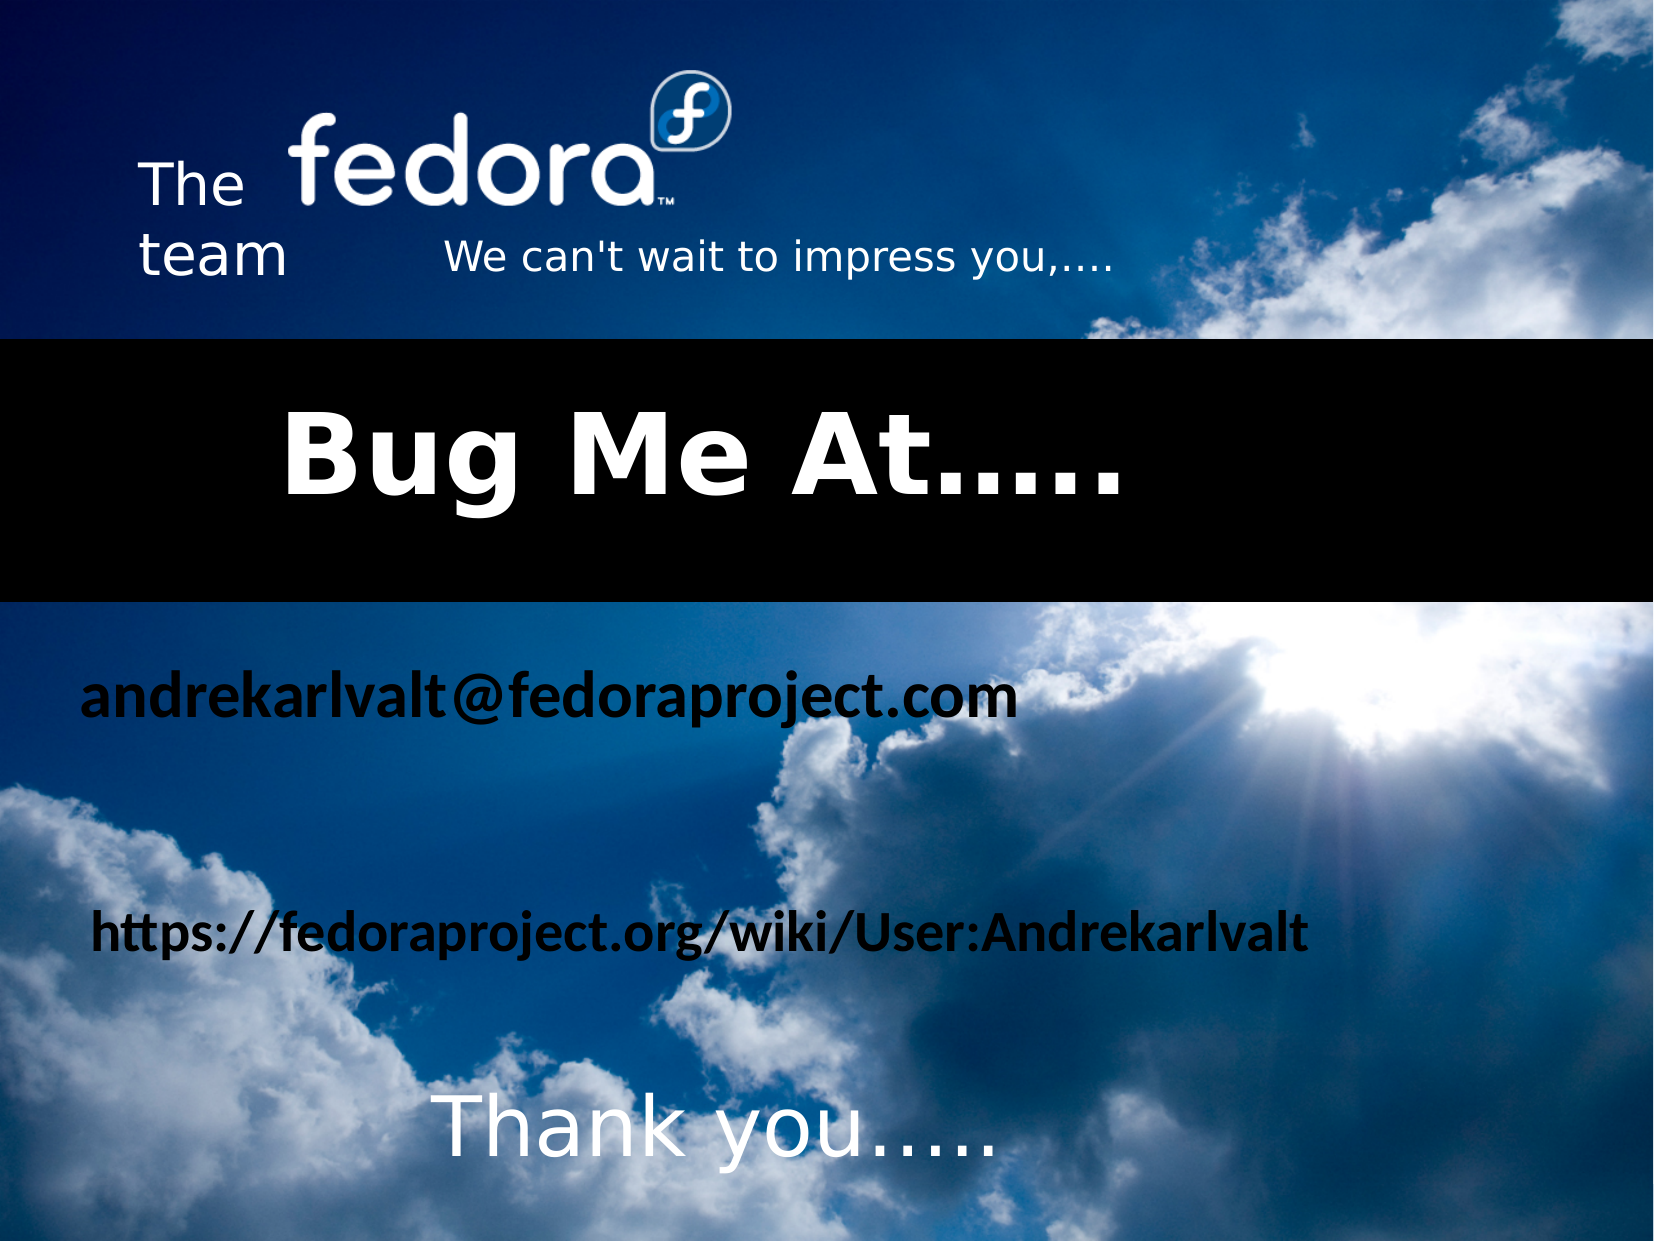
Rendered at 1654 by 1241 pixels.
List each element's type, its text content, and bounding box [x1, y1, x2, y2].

picture [0, 0, 1654, 1241]
text_box https://fedoraproject.org/wiki/User:Andrekarlvalt [75, 885, 1595, 1041]
text_box The team [123, 140, 920, 295]
text_box Bug Me At….. [264, 374, 1190, 525]
text_box andrekarlvalt@fedoraproject.com [64, 643, 1388, 919]
text_box We can't wait to impress you,…. [920, 222, 1130, 287]
text_box [0, 339, 1653, 602]
text_box Thank you….. [416, 1065, 1214, 1181]
